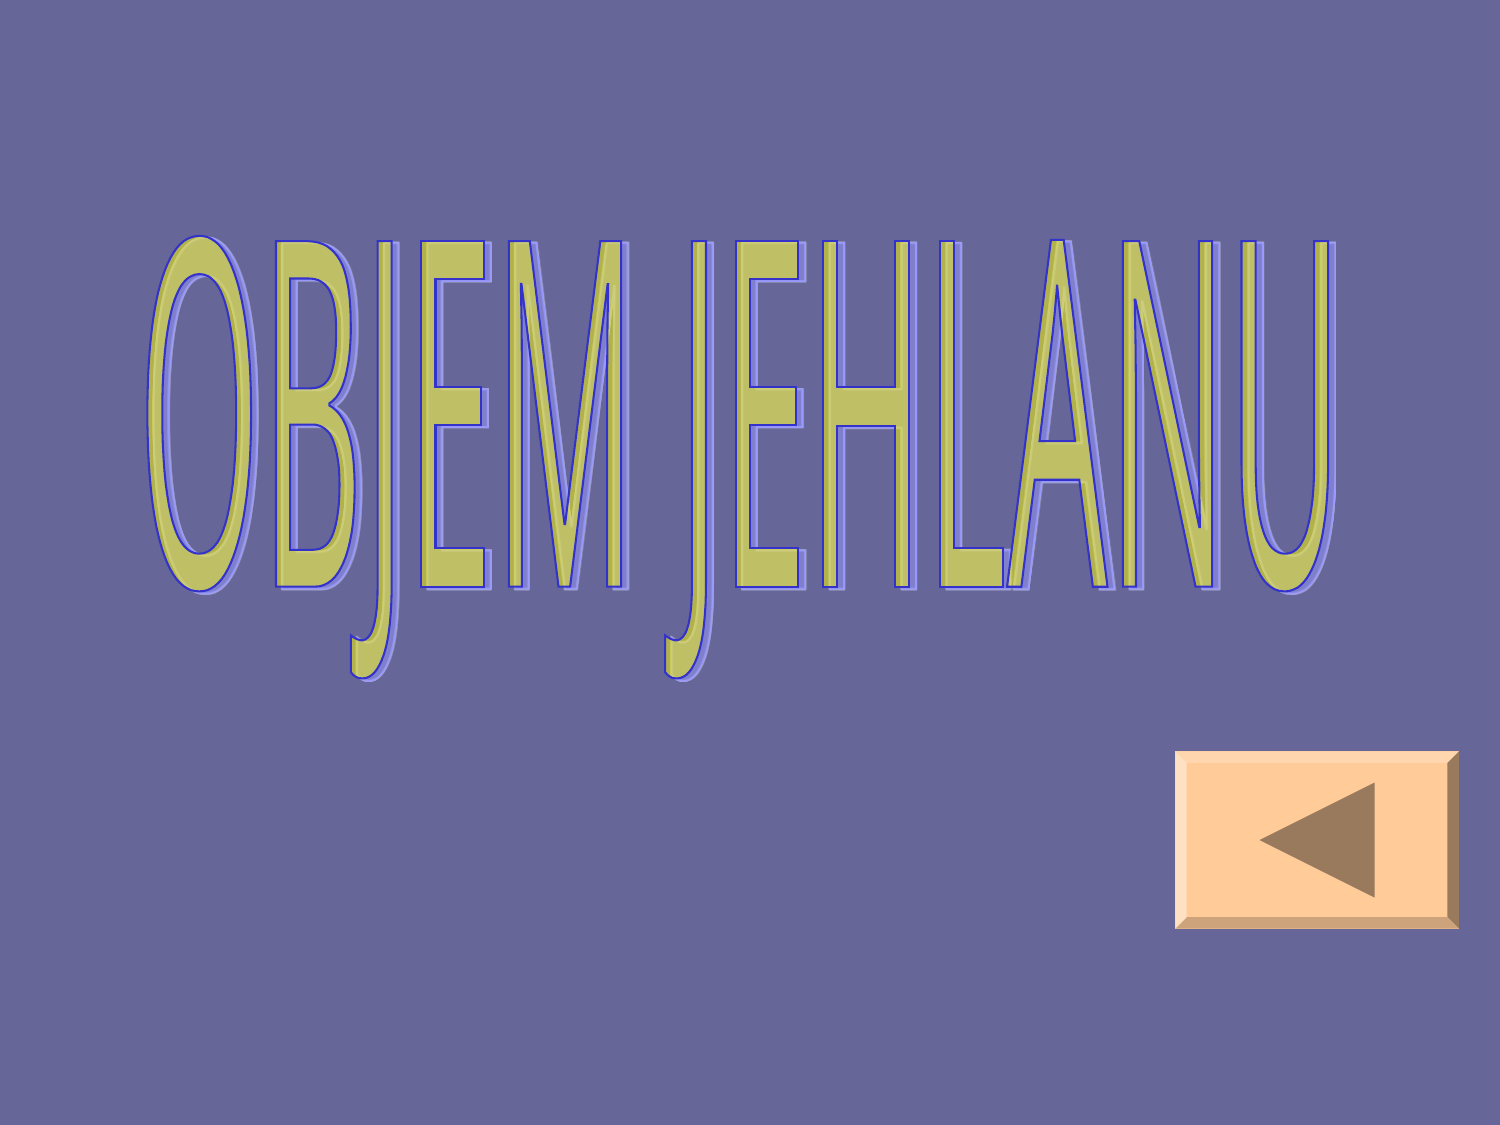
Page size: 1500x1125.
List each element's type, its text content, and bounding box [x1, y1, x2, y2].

text_box OBJEM JEHLANU [508, 241, 622, 587]
text_box OBJEM JEHLANU [421, 241, 485, 587]
text_box OBJEM JEHLANU [1241, 241, 1329, 592]
text_box OBJEM JEHLANU [1007, 239, 1108, 587]
text_box OBJEM JEHLANU [276, 241, 355, 587]
text_box OBJEM JEHLANU [735, 241, 799, 587]
text_box [1176, 751, 1459, 929]
text_box OBJEM JEHLANU [147, 235, 252, 592]
text_box OBJEM JEHLANU [1122, 241, 1213, 587]
text_box OBJEM JEHLANU [939, 241, 1004, 587]
text_box OBJEM JEHLANU [823, 241, 910, 587]
text_box OBJEM JEHLANU [350, 241, 392, 679]
text_box OBJEM JEHLANU [665, 241, 707, 679]
